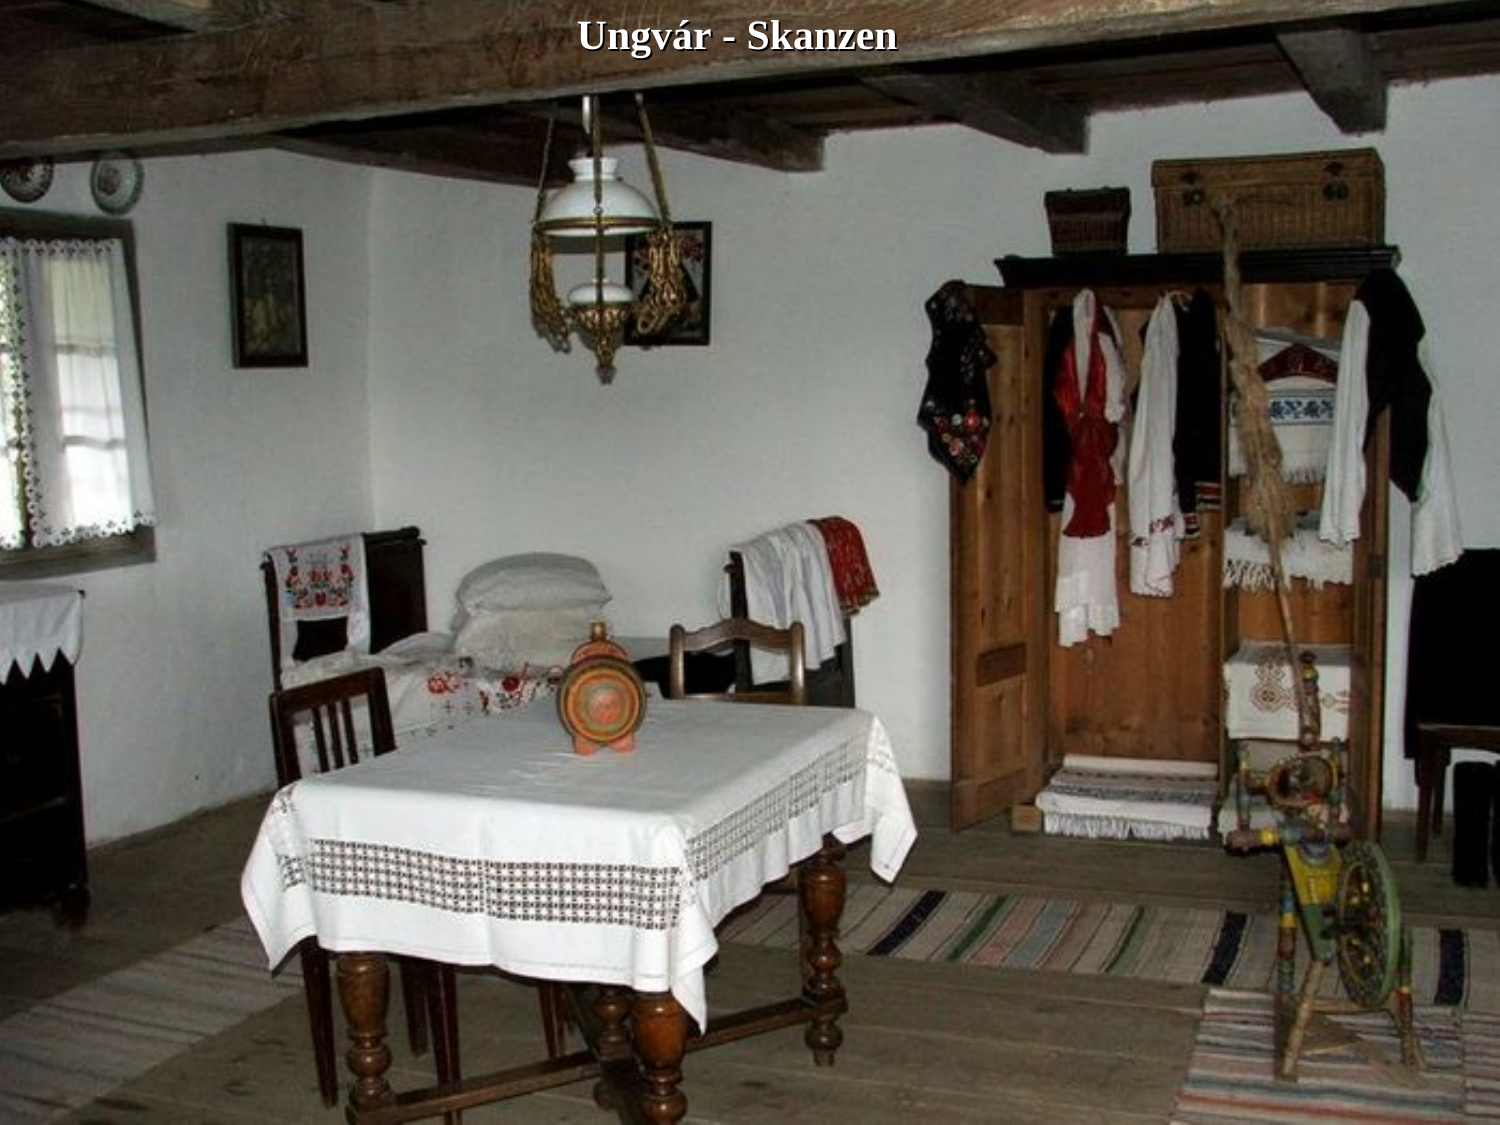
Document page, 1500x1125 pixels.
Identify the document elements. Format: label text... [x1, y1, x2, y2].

title Ungvár - Skanzen [99, 0, 1375, 63]
picture [0, 0, 1500, 1125]
